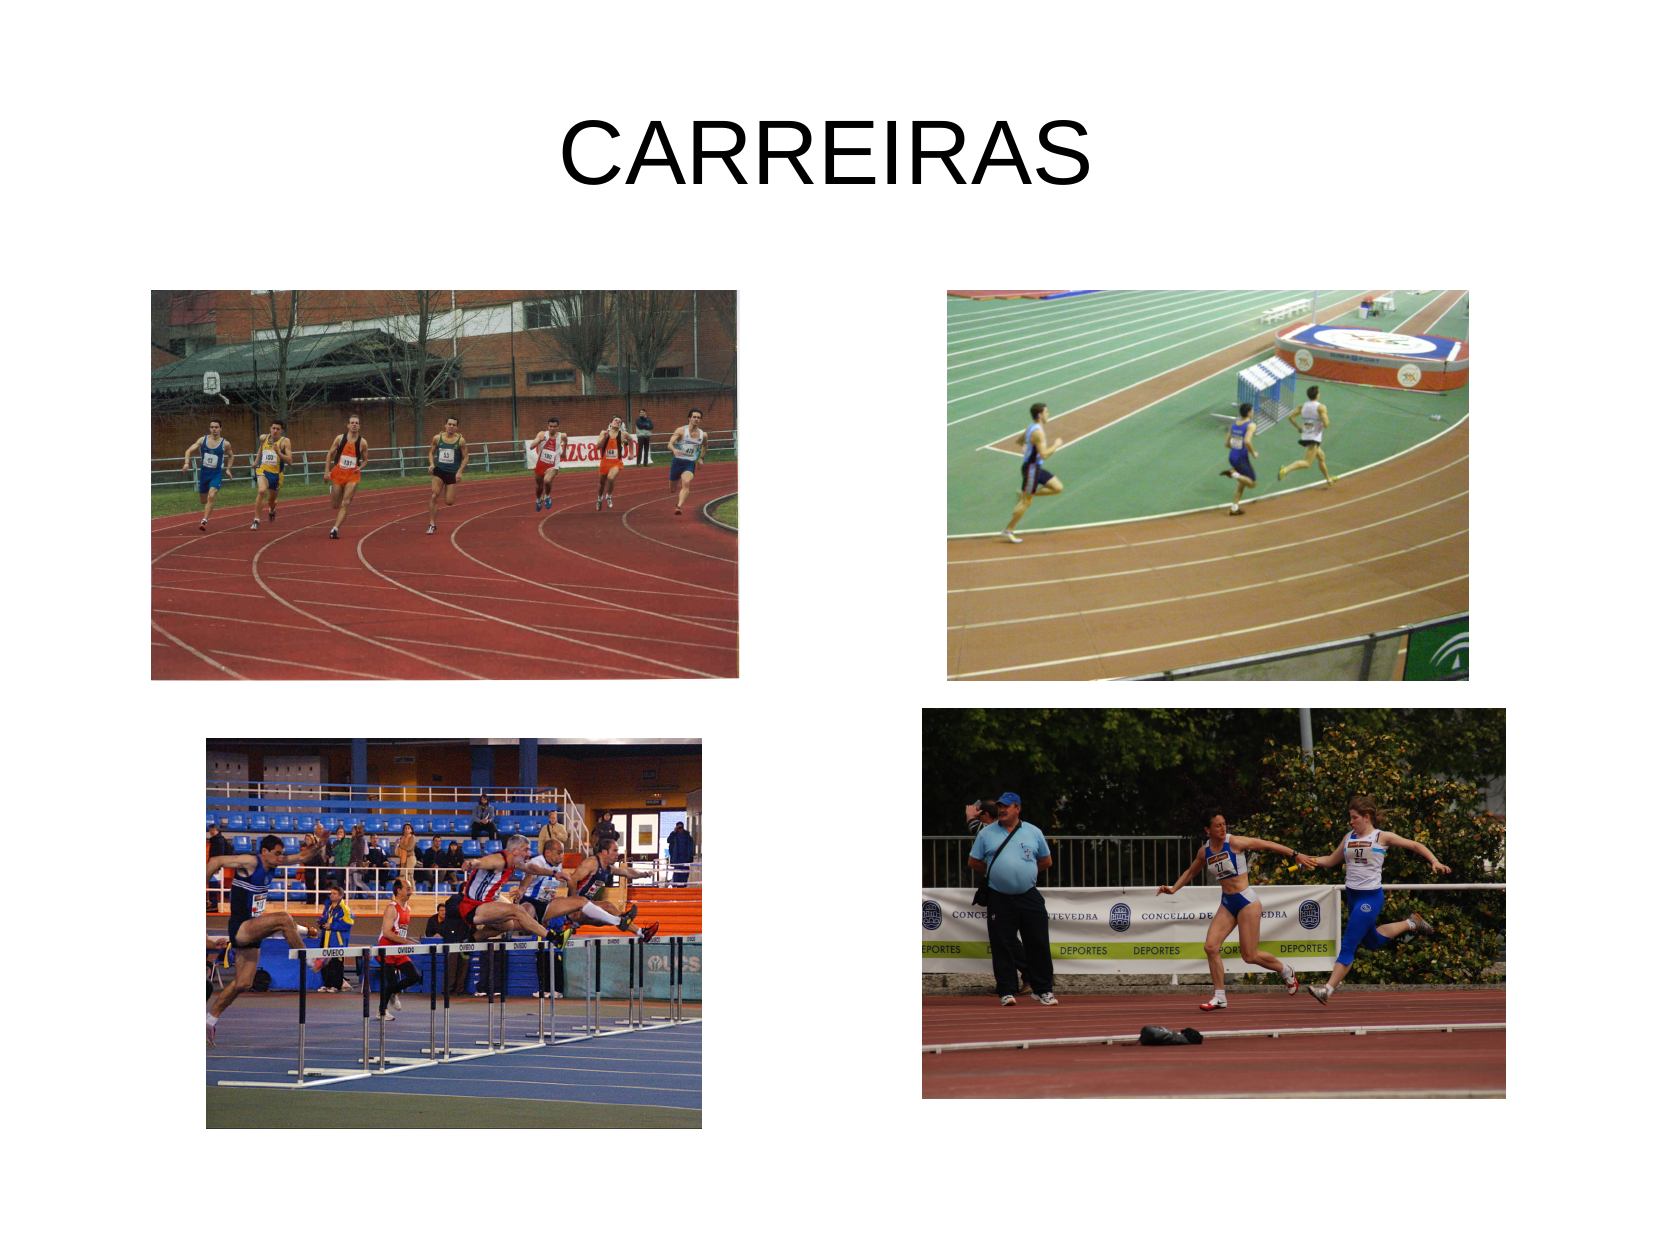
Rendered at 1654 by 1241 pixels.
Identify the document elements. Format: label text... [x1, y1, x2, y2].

title CARREIRAS [82, 49, 1571, 257]
picture [922, 708, 1506, 1100]
picture [206, 738, 702, 1129]
picture [947, 290, 1469, 681]
picture [151, 290, 740, 681]
